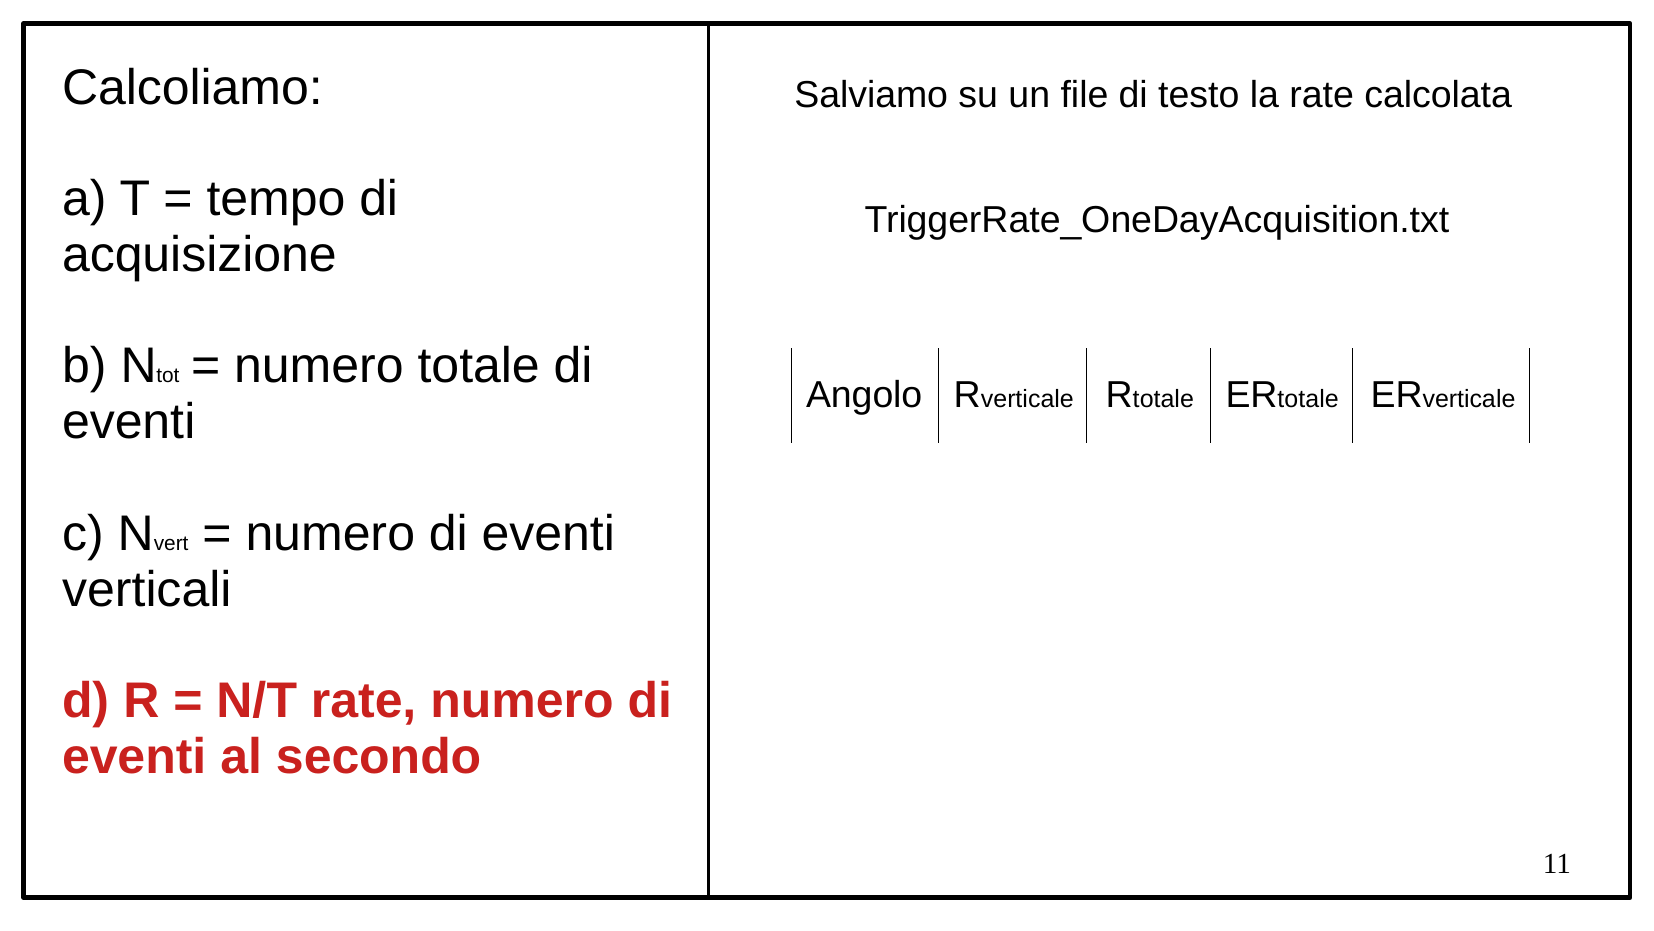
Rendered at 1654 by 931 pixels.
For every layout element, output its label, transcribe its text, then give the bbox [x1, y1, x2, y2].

text_box Salviamo su un file di testo la rate calcolata [779, 66, 1548, 166]
text_box Angolo Rverticale Rtotale ERtotale ERverticale [791, 366, 1619, 507]
text_box Calcoliamo: a) T = tempo di acquisizione b) Ntot = numero totale di eventi c) Nvert = numero di eventi verticali d) R = N/T rate, numero di eventi al secondo [47, 51, 697, 847]
text_box TriggerRate_OneDayAcquisition.txt [849, 191, 1465, 249]
